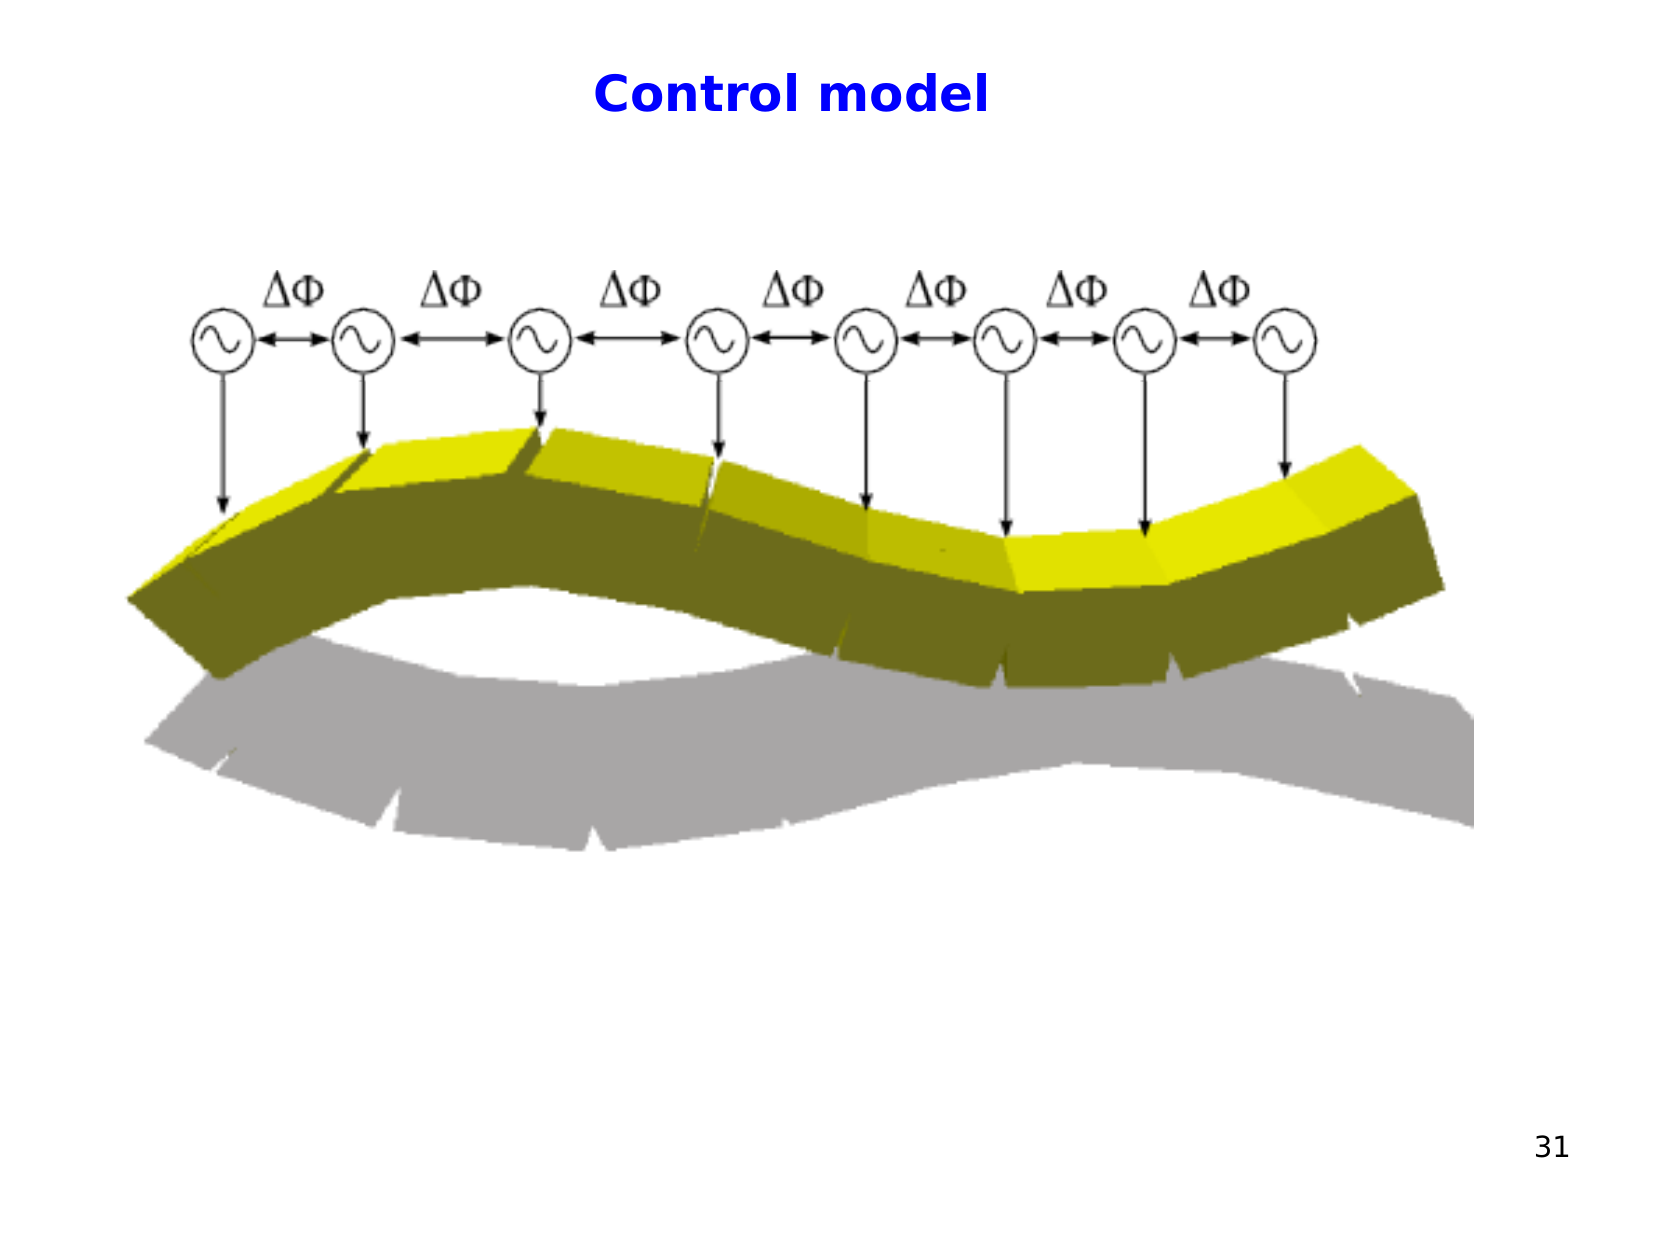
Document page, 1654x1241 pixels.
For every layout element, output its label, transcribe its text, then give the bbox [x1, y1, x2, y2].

text_box Control model [578, 57, 1007, 131]
picture [98, 270, 1474, 866]
